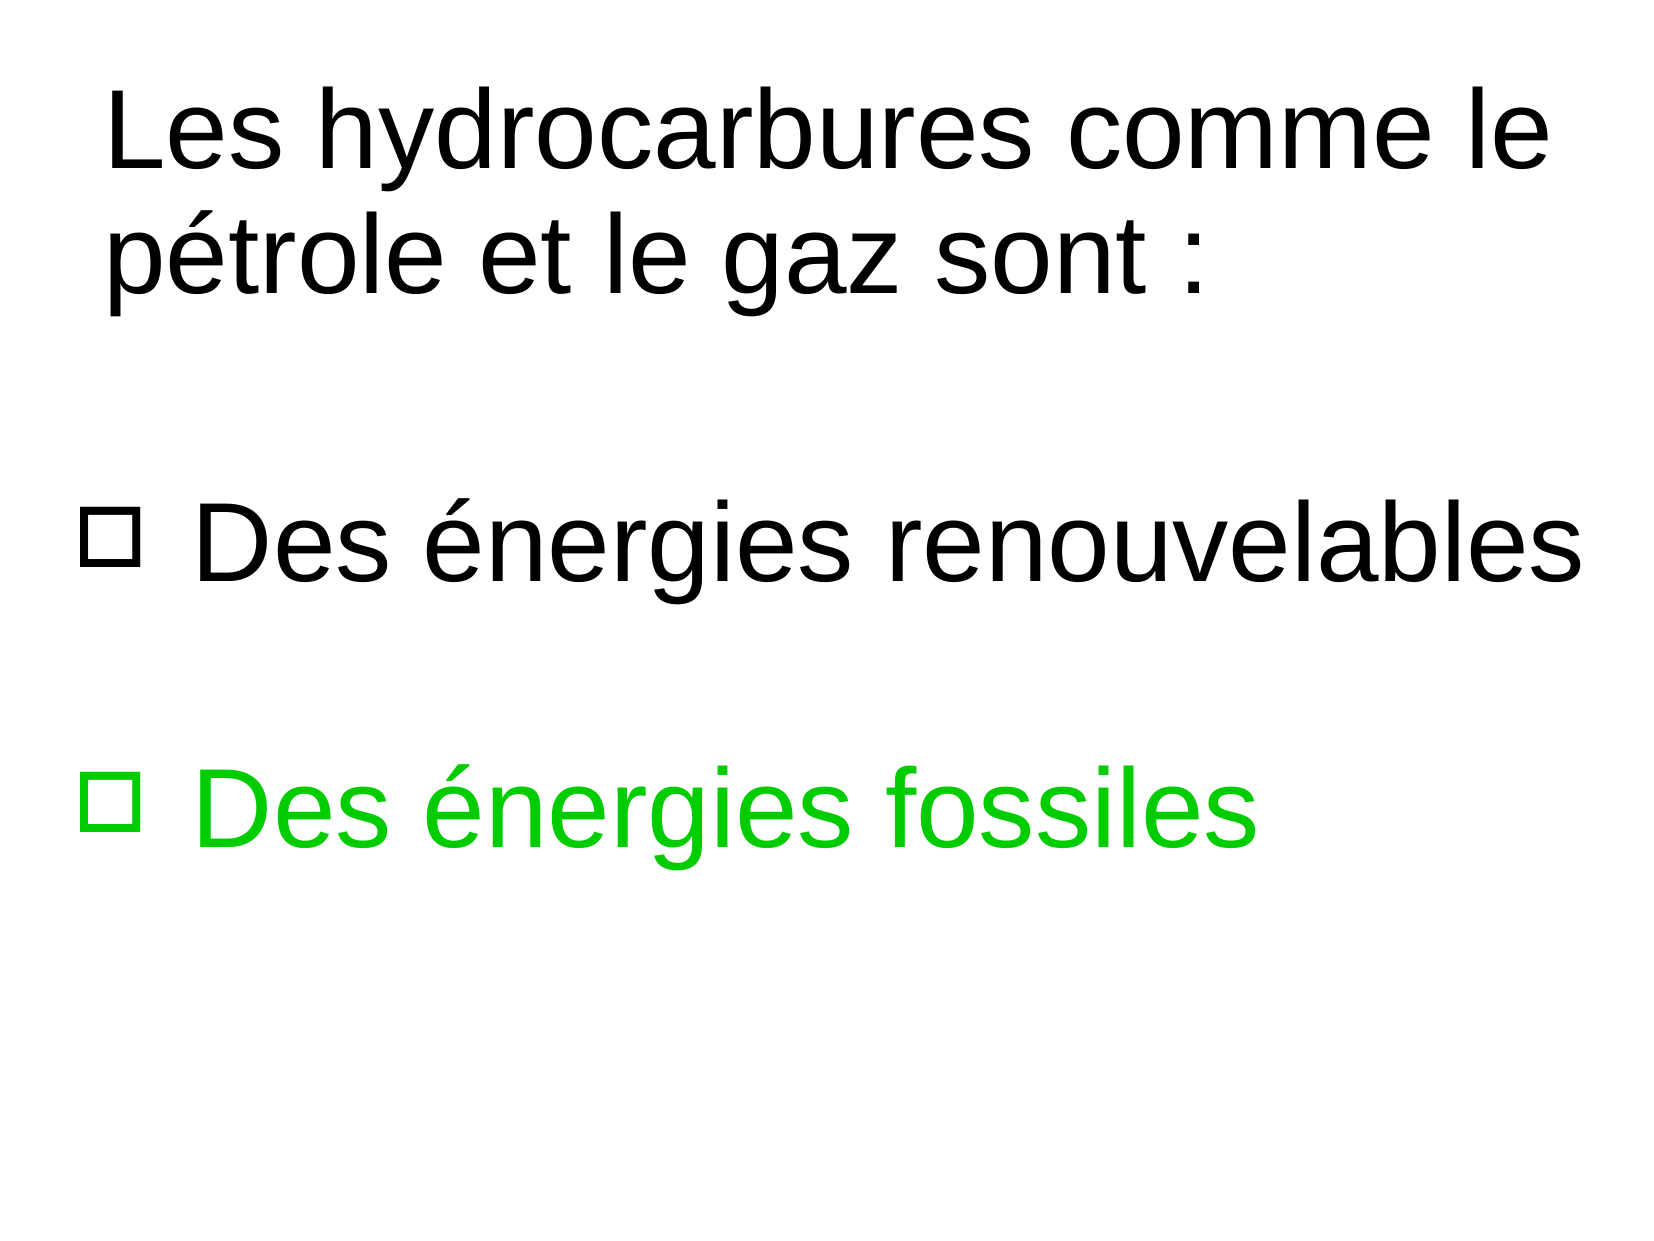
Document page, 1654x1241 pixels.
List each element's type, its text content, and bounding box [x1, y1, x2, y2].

text_box Des énergies renouvelables [177, 472, 1625, 613]
text_box Les hydrocarbures comme le pétrole et le gaz sont : [88, 59, 1625, 325]
text_box Des énergies fossiles [177, 738, 1625, 879]
text_box  [59, 501, 148, 610]
text_box  [59, 767, 148, 875]
